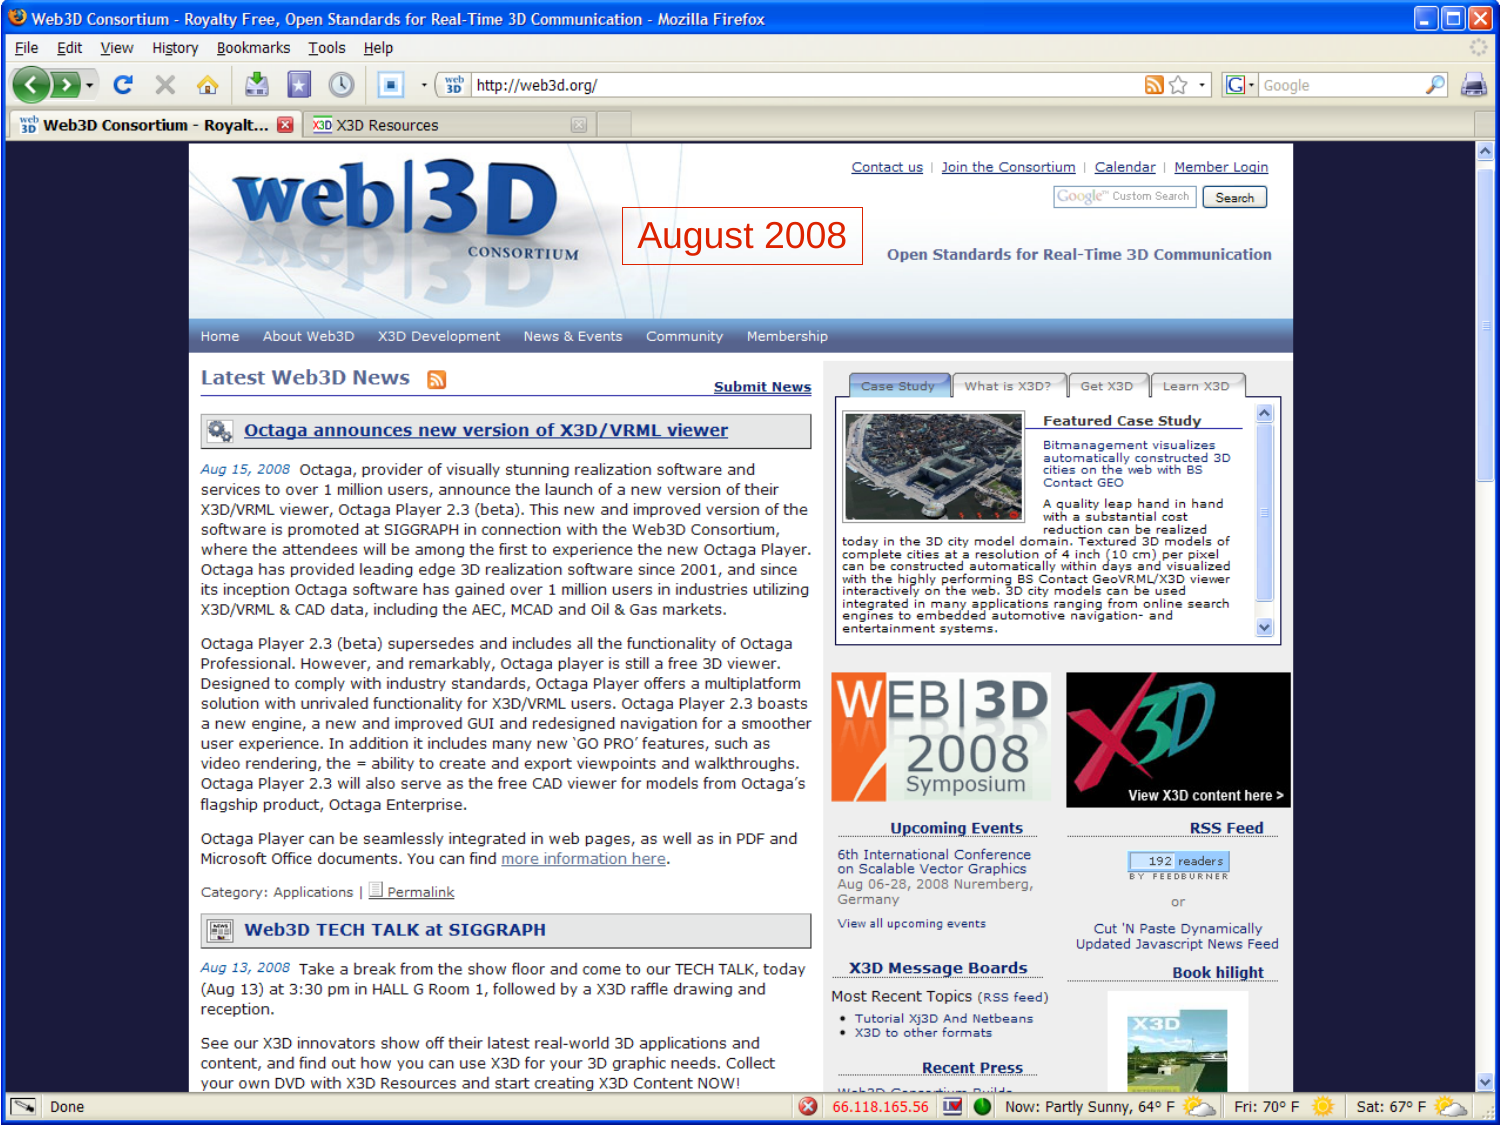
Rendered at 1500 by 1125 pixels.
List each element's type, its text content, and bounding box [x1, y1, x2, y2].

text_box August 2008 [622, 207, 863, 265]
picture [1, 0, 1500, 1125]
